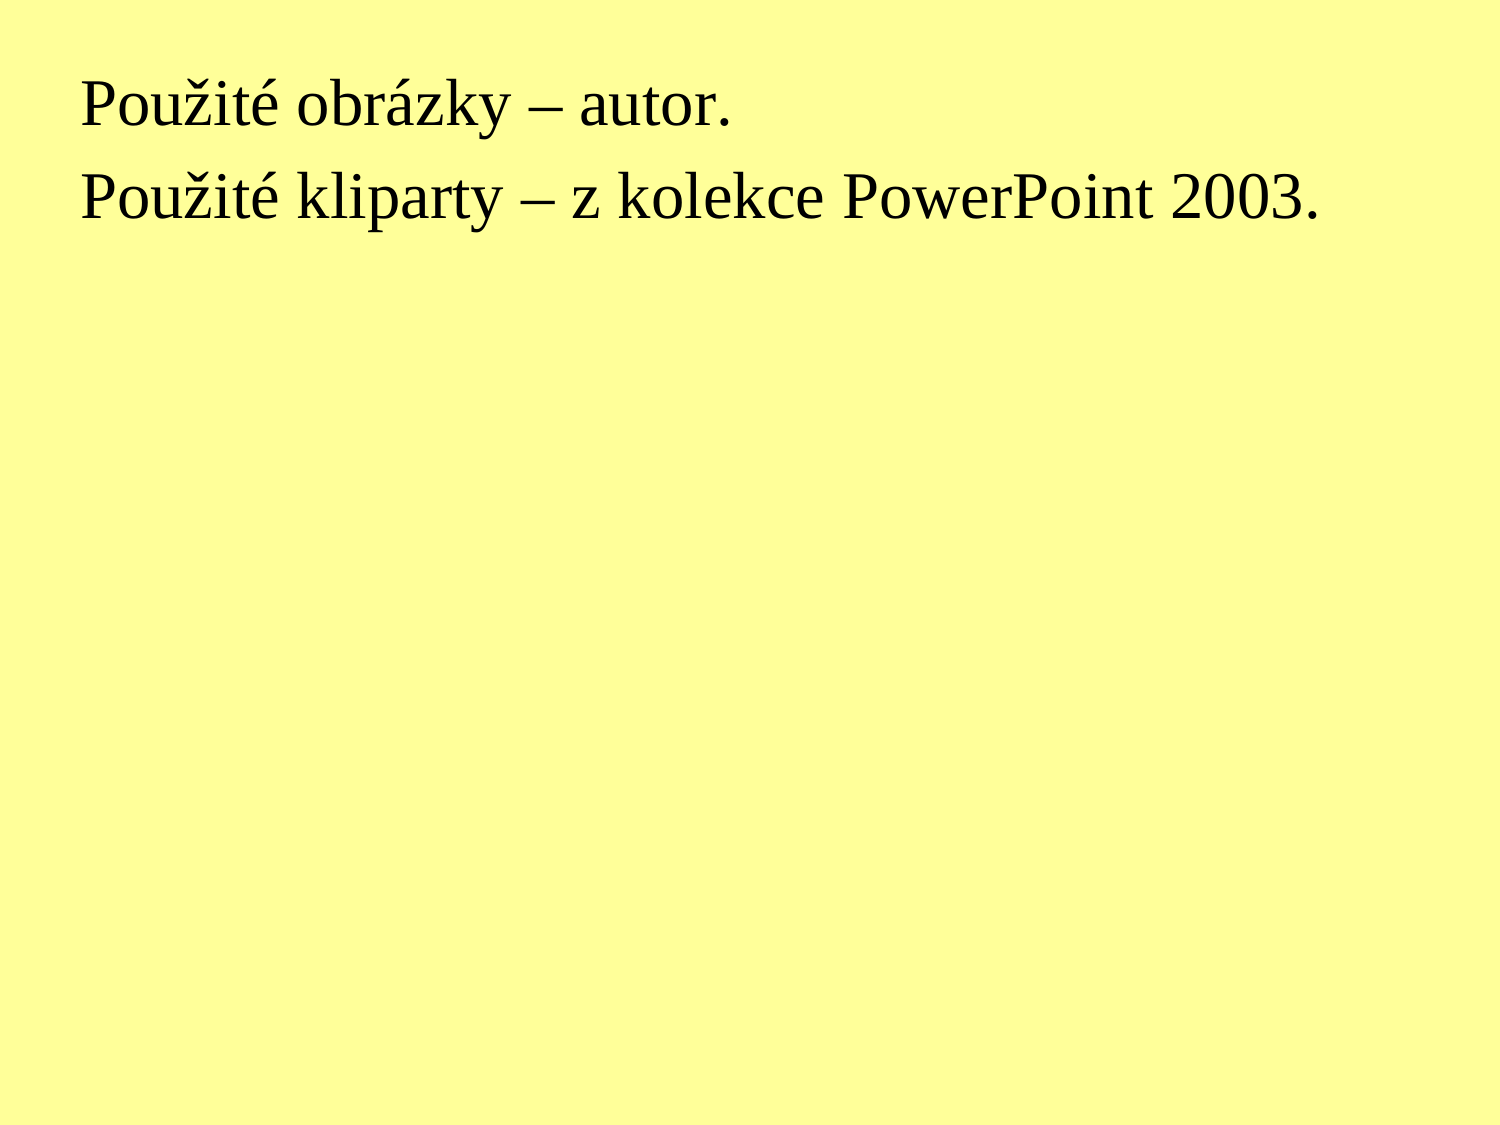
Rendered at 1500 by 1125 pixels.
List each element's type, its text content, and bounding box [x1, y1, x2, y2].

text_box Použité obrázky – autor. Použité kliparty – z kolekce PowerPoint 2003. [65, 51, 1338, 240]
